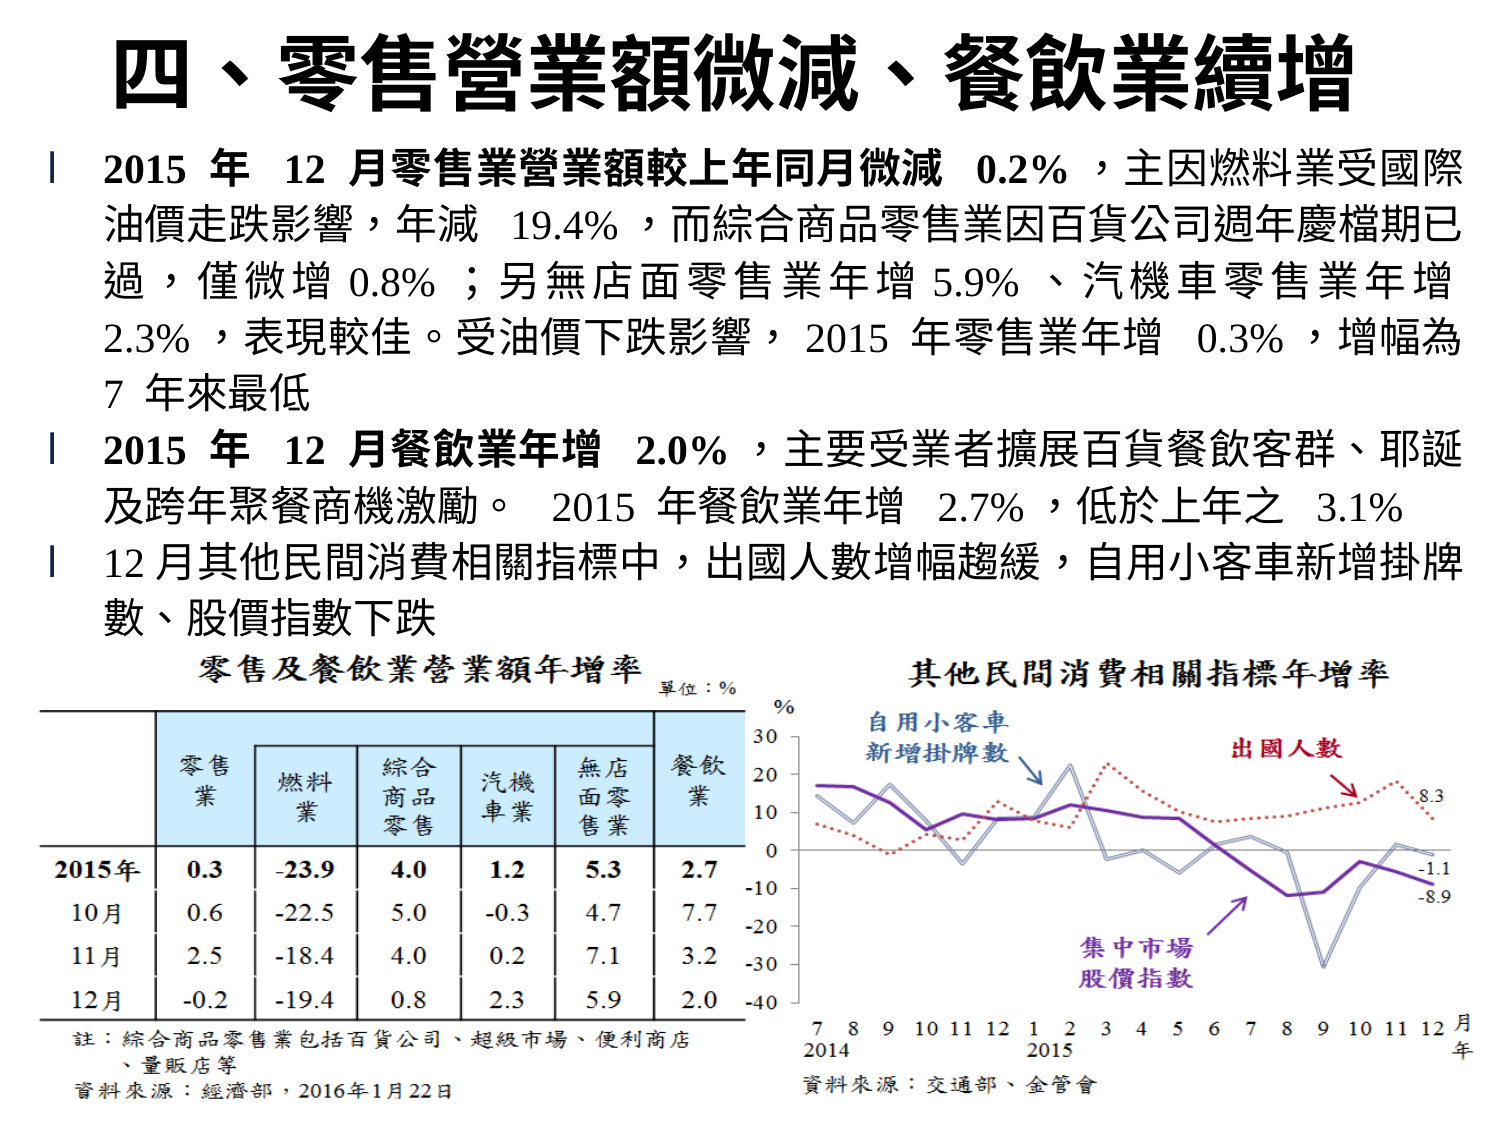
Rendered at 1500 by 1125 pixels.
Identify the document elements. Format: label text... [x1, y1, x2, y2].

picture [35, 649, 1489, 1100]
text_box 2015 年 12 月零售業營業額較上年同月微減 0.2%，主因燃料業受國際油價走跌影響，年減 19.4%，而綜合商品零售業因百貨公司週年慶檔期已過，僅微增0.8%；另無店面零售業年增5.9%、汽機車零售業年增2.3%，表現較佳。受油價下跌影響，2015 年零售業年增 0.3%，增幅為 7 年來最低 2015 年 12 月餐飲業年增 2.0%，主要受業者擴展百貨餐飲客群、耶誕及跨年聚餐商機激勵。 2015 年餐飲業年增 2.7%，低於上年之 3.1% 12月其他民間消費相關指標中，出國人數增幅趨緩，自用小客車新增掛牌數、股價指數下跌 [0, 114, 1500, 551]
text_box 四、零售營業額微減、餐飲業續增 [19, 0, 1451, 123]
